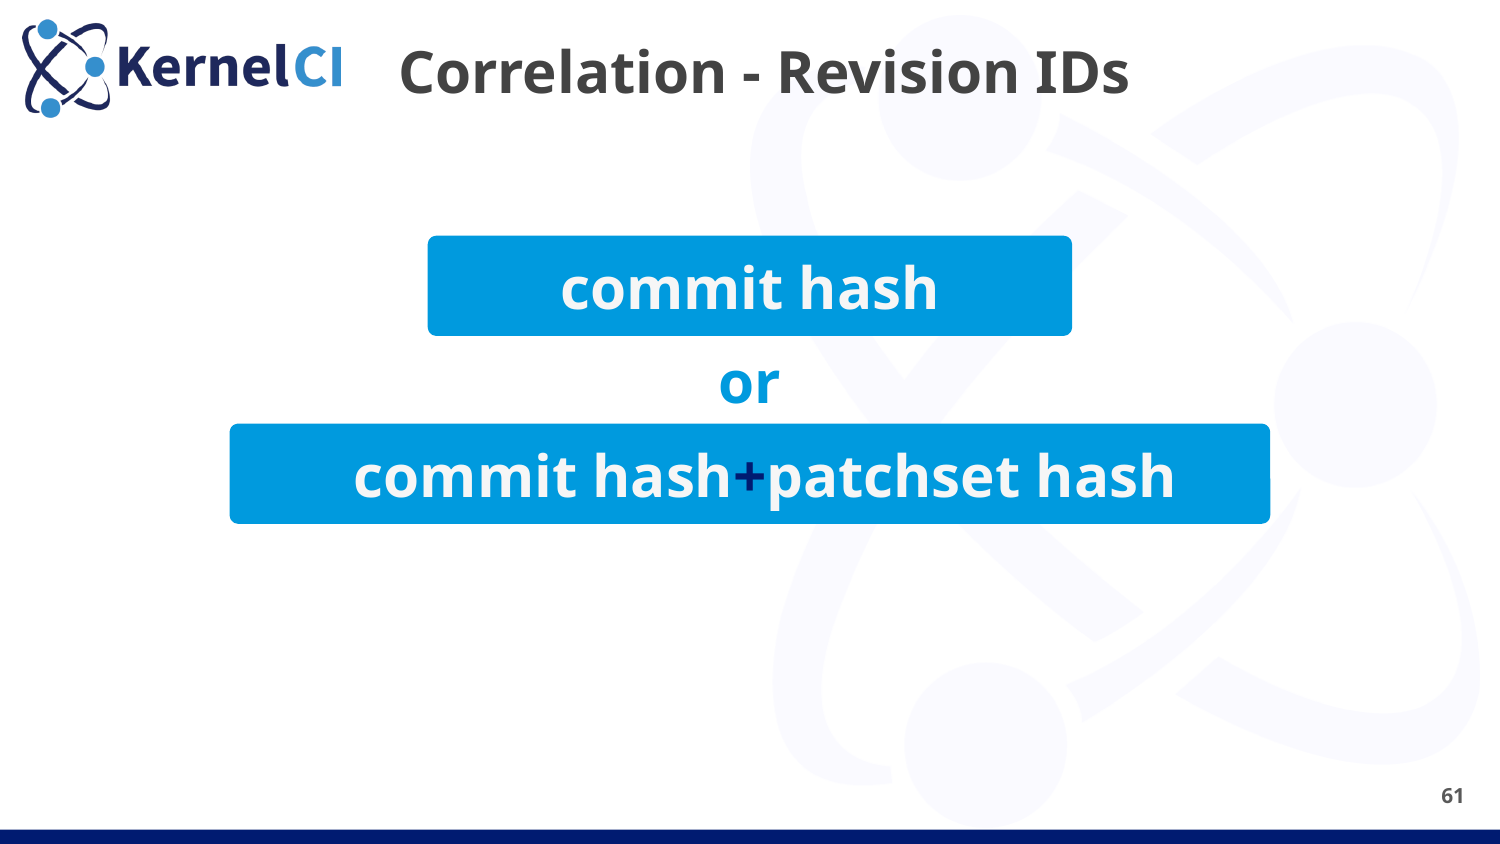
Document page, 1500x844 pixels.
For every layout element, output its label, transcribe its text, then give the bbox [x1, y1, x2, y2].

slide_number <number> [1389, 764, 1480, 830]
picture [750, 15, 1480, 828]
text_box commit hash+patchset hash [232, 426, 1268, 521]
text_box commit hash [430, 238, 1070, 332]
picture [22, 19, 341, 118]
text_box or [321, 332, 1179, 426]
title Correlation - Revision IDs [383, 23, 1455, 117]
